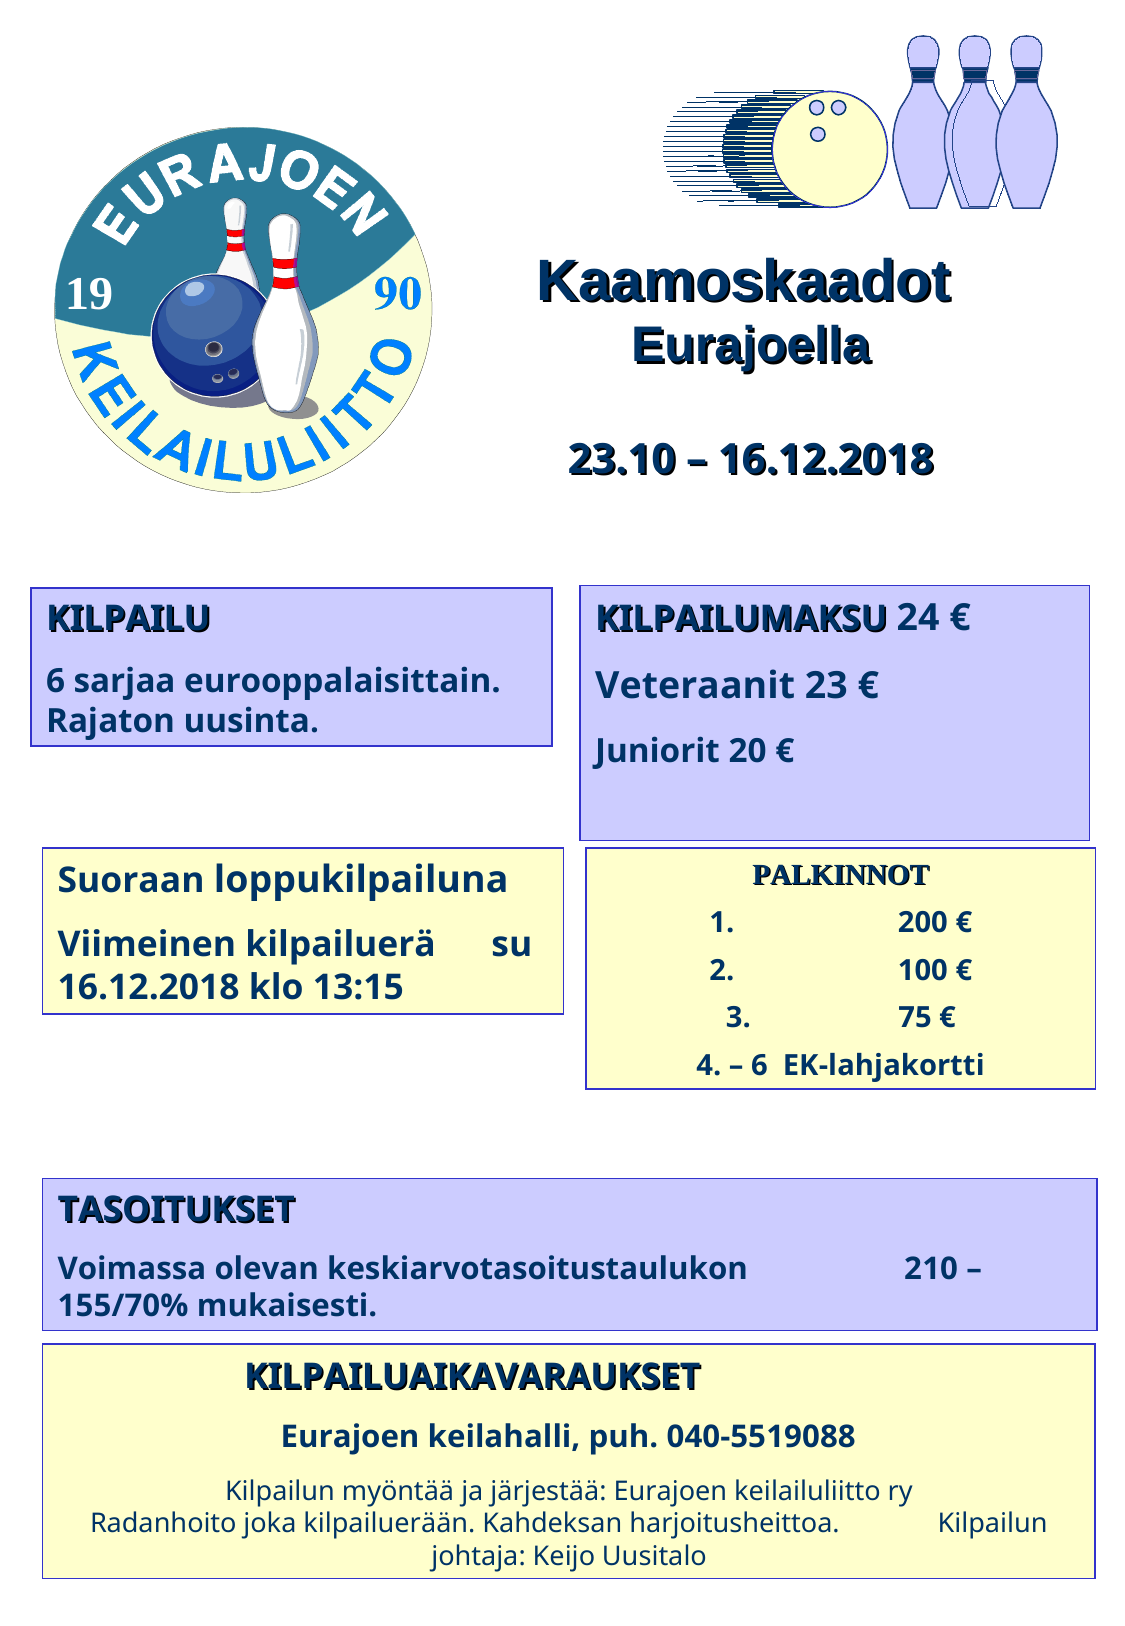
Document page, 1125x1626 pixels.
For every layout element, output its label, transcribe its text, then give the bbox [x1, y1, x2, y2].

picture [54, 127, 433, 494]
text_box [723, 154, 772, 158]
text_box PALKINNOT 1. 200 € 2. 100 € 75 € 4. – 6 EK-lahjakortti [586, 847, 1096, 1089]
text_box Kaamoskaadot Eurajoella 23.10 – 16.12.2018 [506, 174, 996, 490]
text_box KILPAILUMAKSU 24 € Veteraanit 23 € Juniorit 20 € [580, 585, 1090, 841]
text_box TASOITUKSET Voimassa olevan keskiarvotasoitustaulukon 210 – 155/70% mukaisesti. [42, 1178, 1097, 1331]
text_box [723, 90, 888, 174]
text_box [907, 35, 939, 82]
text_box [722, 144, 772, 148]
text_box KILPAILUAIKAVARAUKSET Eurajoen keilahalli, puh. 040-5519088 Kilpailun myöntää ja järjestää: Eurajoen keilailuliitto ry Radanhoito joka kilpailuerään. Kahdeksan harjoitusheittoa. Kilpailun johtaja: Keijo Uusitalo [42, 1343, 1096, 1579]
text_box Suoraan loppukilpailuna Viimeinen kilpailuerä su 16.12.2018 klo 13:15 [42, 847, 564, 1014]
text_box KILPAILU 6 sarjaa eurooppalaisittain. Rajaton uusinta. [30, 587, 552, 747]
text_box [722, 149, 772, 153]
text_box [892, 35, 1058, 208]
